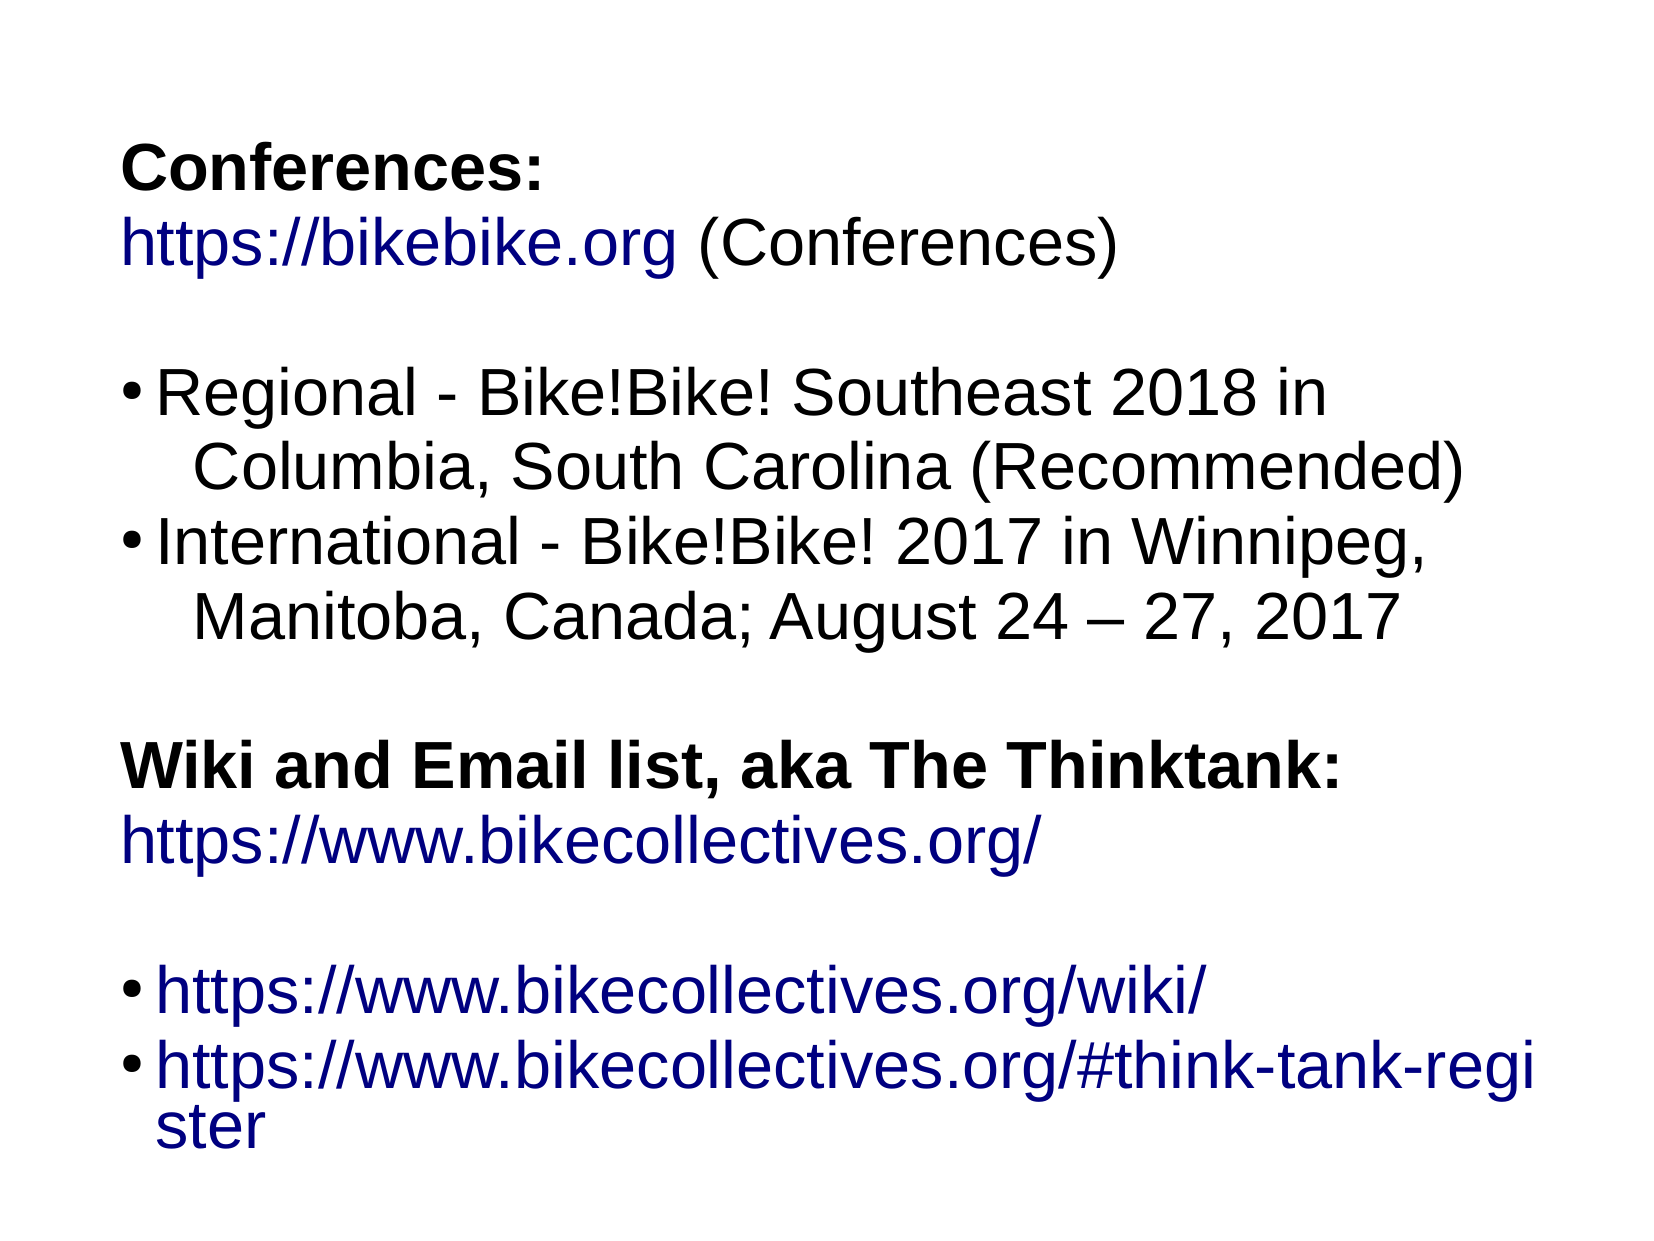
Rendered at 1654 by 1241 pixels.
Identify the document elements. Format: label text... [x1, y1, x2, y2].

subtitle Conferences: https://bikebike.org (Conferences) Regional - Bike!Bike! Southeast 2018 in Columbia, South Carolina (Recommended) International - Bike!Bike! 2017 in Winnipeg, Manitoba, Canada; August 24 – 27, 2017 Wiki and Email list, aka The Thinktank: https://www.bikecollectives.org/ https://www.bikecollectives.org/wiki/ https://www.bikecollectives.org/#think-tank-register [82, 104, 1571, 1128]
